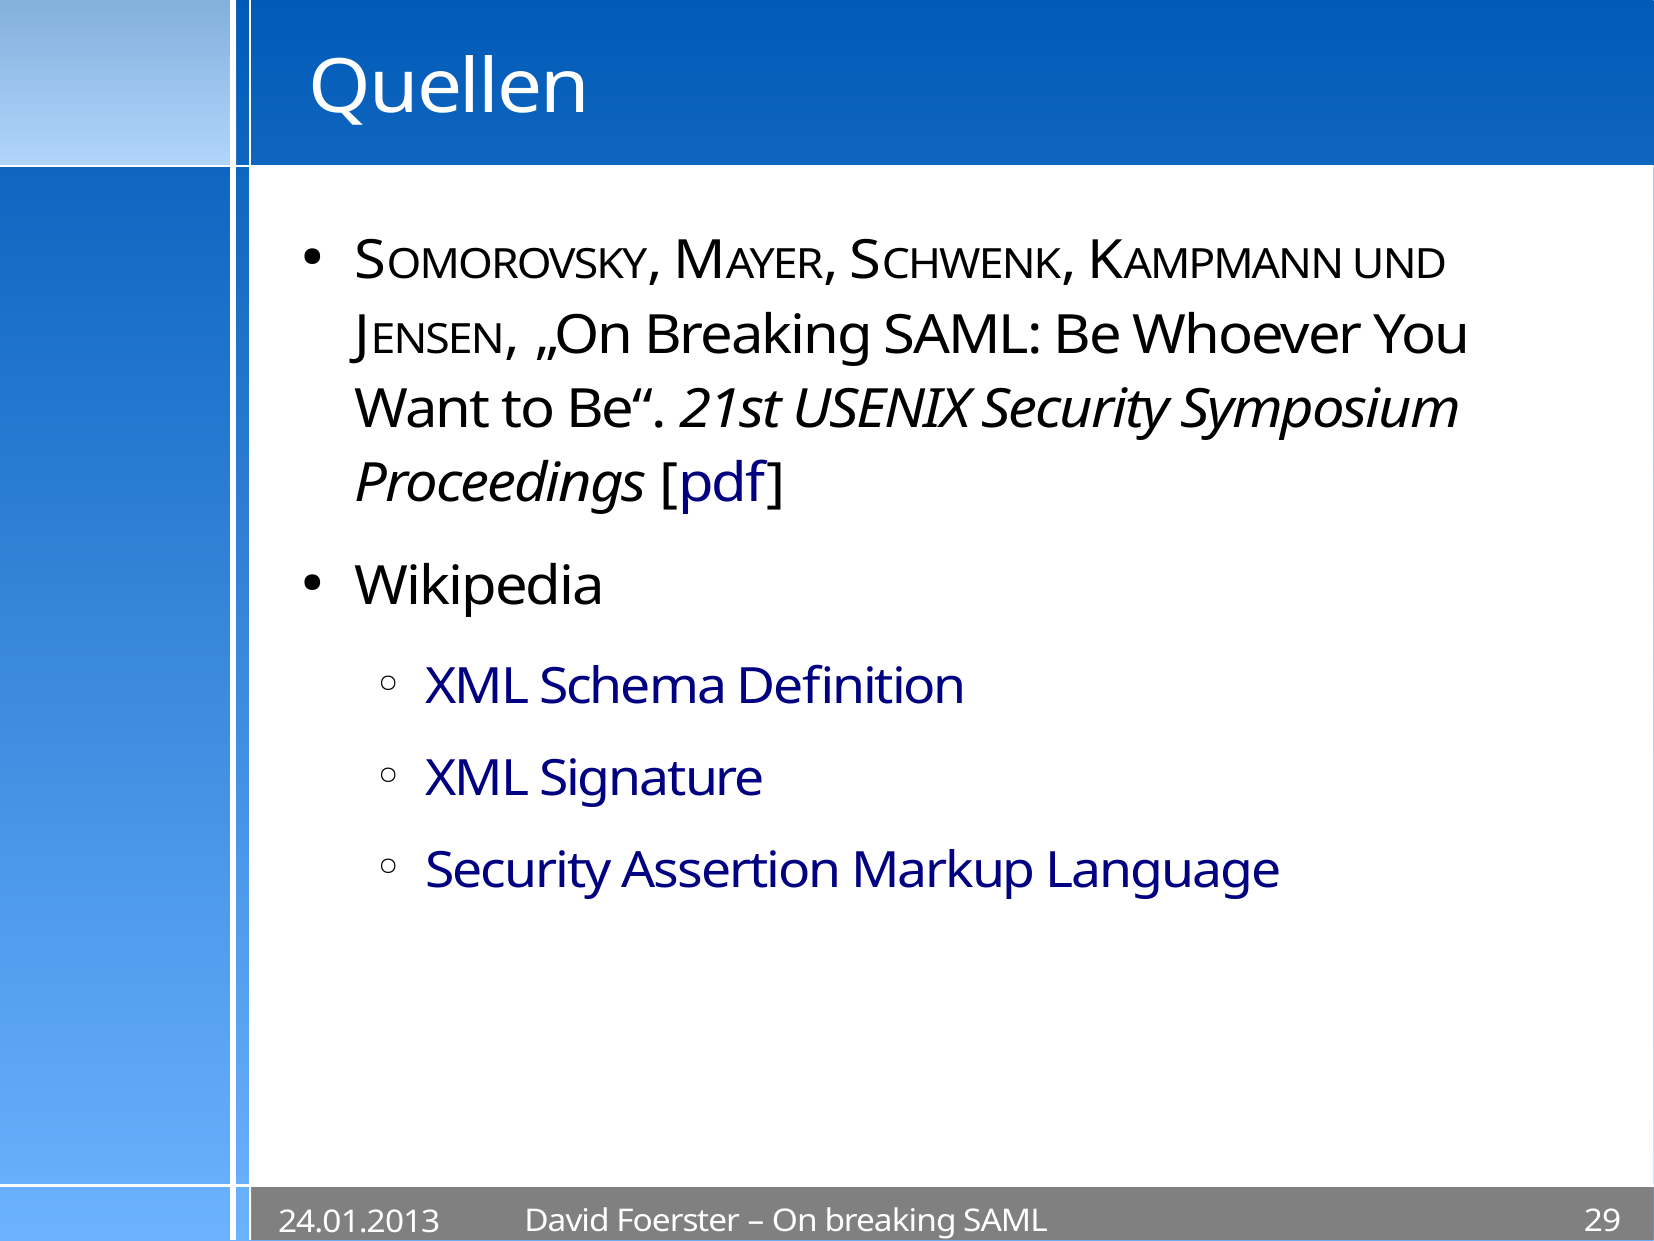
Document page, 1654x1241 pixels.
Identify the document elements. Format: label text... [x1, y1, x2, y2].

list SOMOROVSKY, MAYER, SCHWENK, KAMPMANN UND JENSEN, „On Breaking SAML: Be Whoever You Want to Be“. 21st USENIX Security Symposium Proceedings [pdf] Wikipedia XML Schema Definition XML Signature Security Assertion Markup Language [283, 221, 1538, 1096]
title Quellen [273, 0, 1499, 187]
